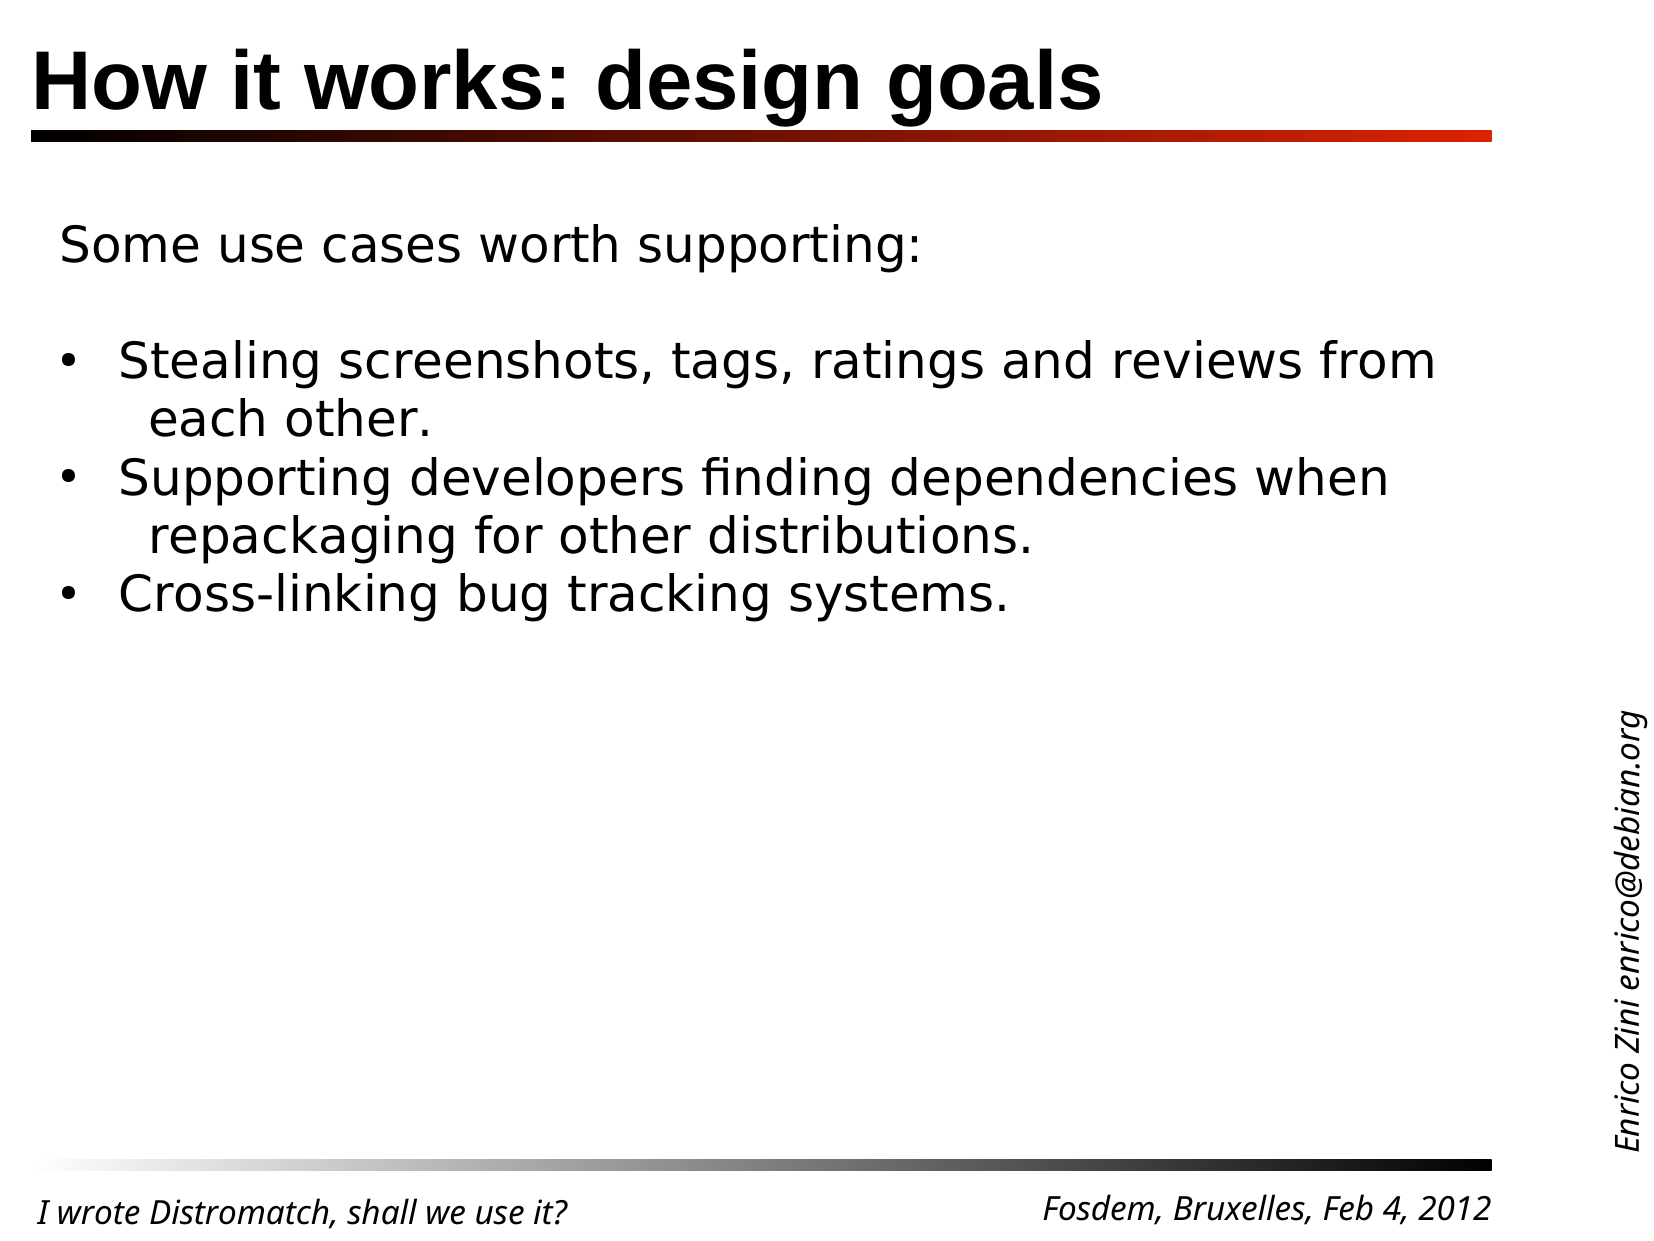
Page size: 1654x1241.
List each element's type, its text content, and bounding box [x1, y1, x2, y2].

text_box Some use cases worth supporting: Stealing screenshots, tags, ratings and reviews from each other. Supporting developers finding dependencies when repackaging for other distributions. Cross-linking bug tracking systems. [30, 215, 1507, 1089]
text_box How it works: design goals [31, 34, 1438, 168]
